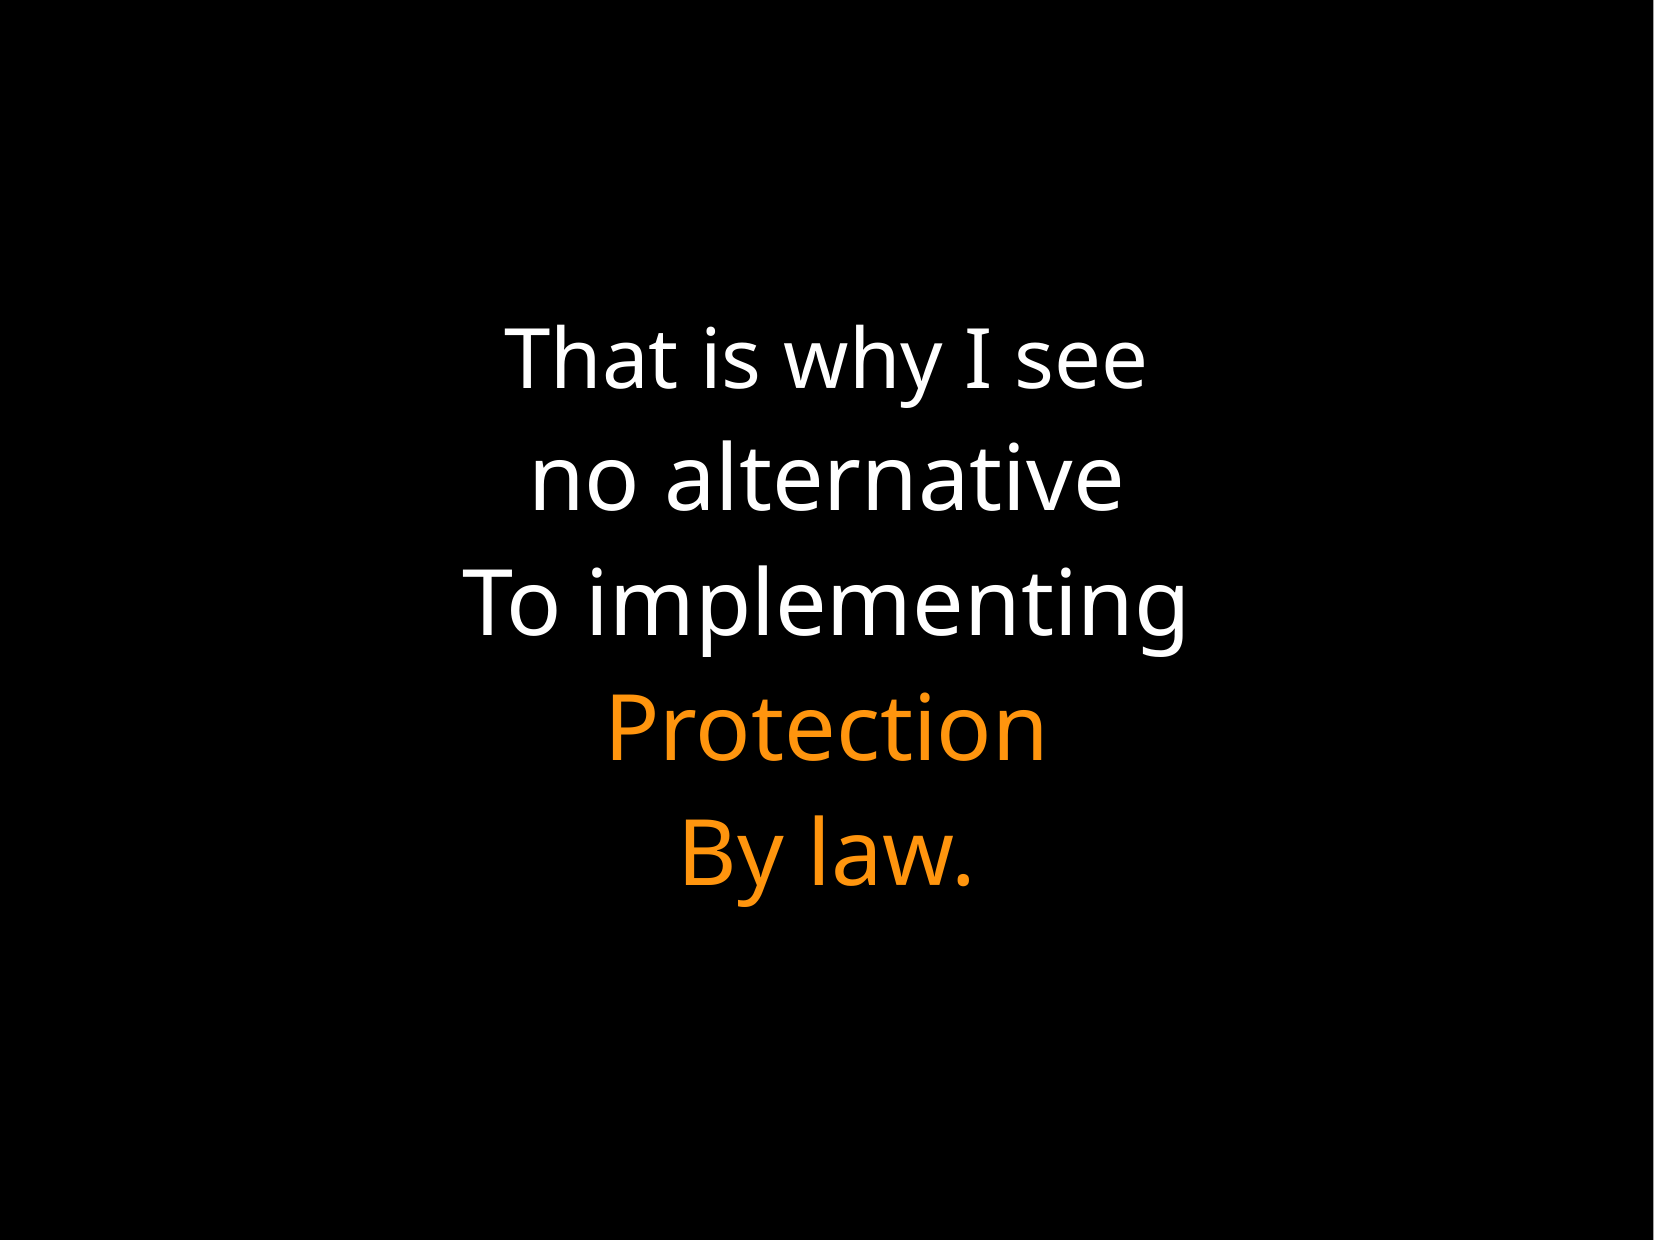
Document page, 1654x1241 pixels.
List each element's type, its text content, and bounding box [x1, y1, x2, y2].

subtitle That is why I see no alternative To implementing Protection By law. [82, 126, 1571, 1086]
